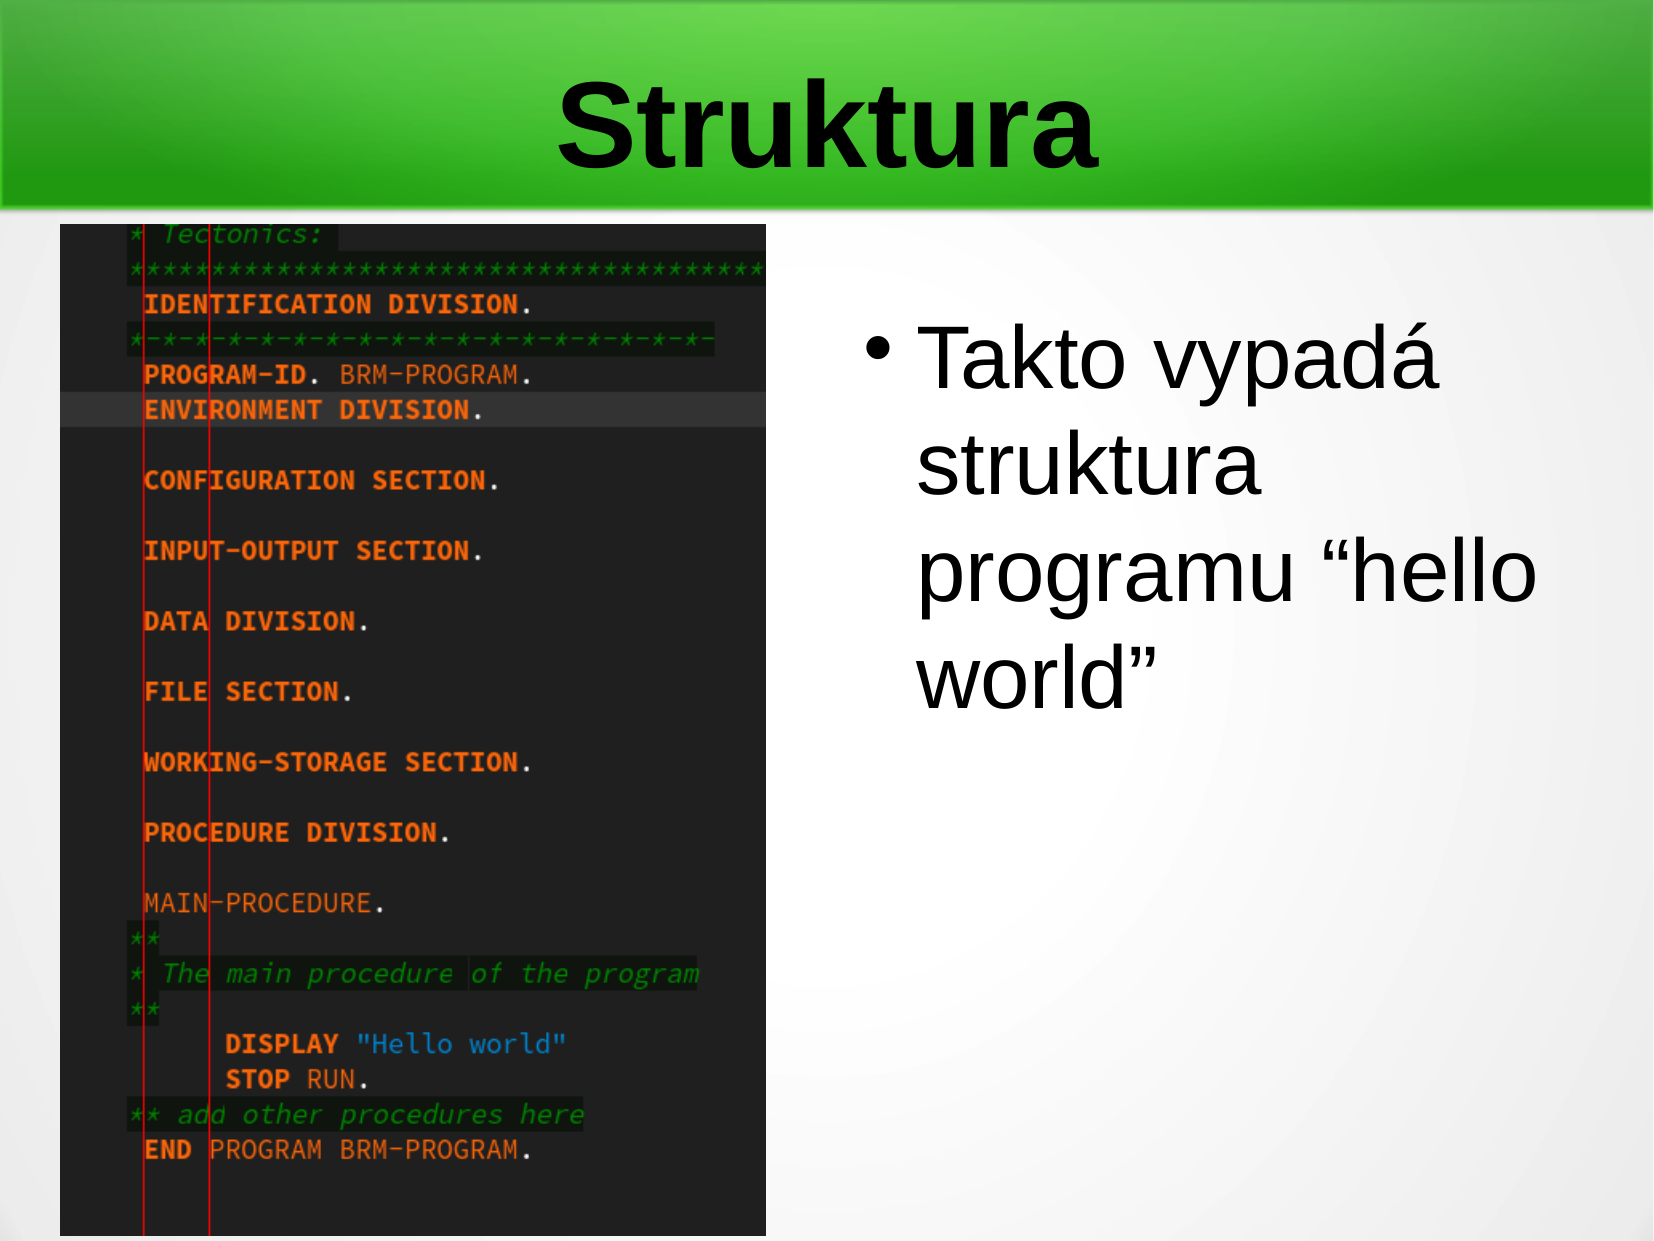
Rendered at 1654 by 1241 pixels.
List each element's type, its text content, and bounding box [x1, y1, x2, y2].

text_box Struktura [82, 47, 1571, 189]
text_box Takto vypadá struktura programu “hello world” [845, 299, 1572, 1019]
picture [0, 0, 1654, 1241]
